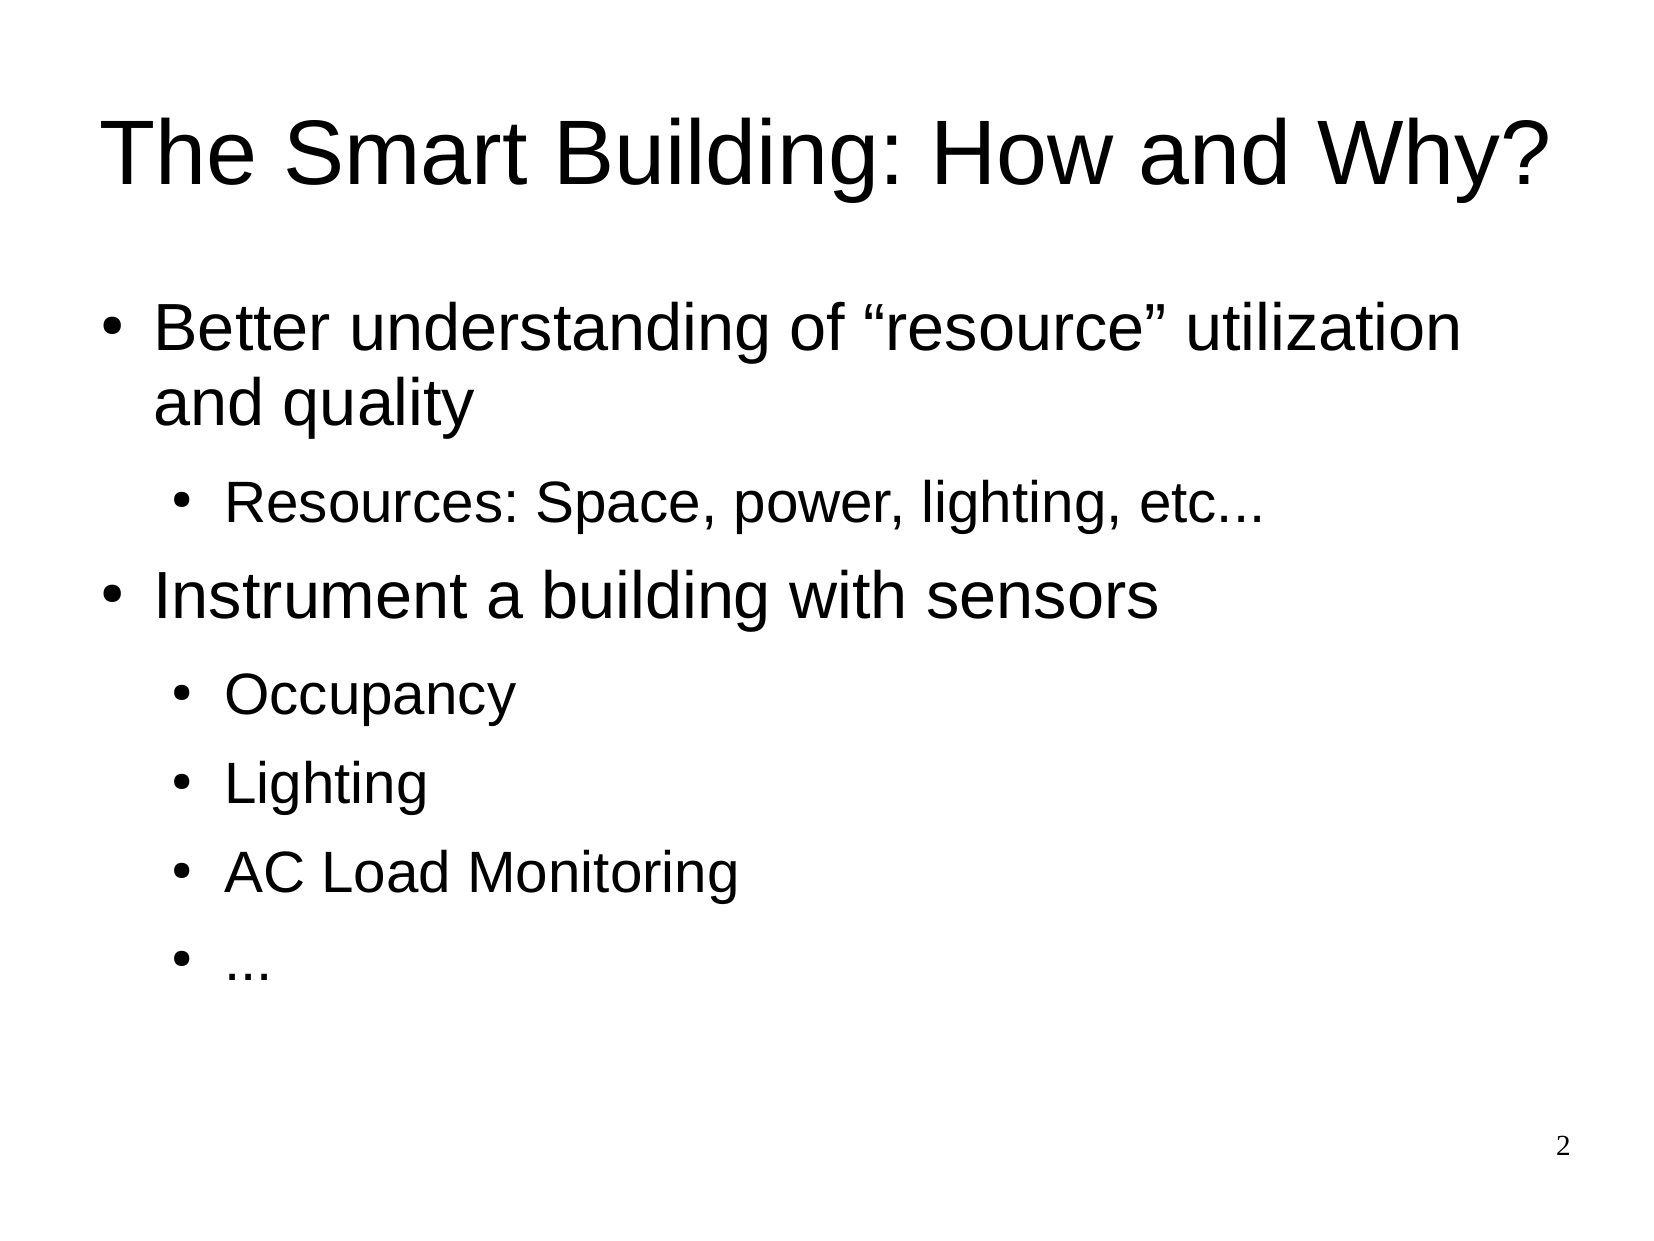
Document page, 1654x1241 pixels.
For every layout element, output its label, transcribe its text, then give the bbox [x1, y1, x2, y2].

title The Smart Building: How and Why? [82, 49, 1571, 257]
list Better understanding of “resource” utilization and quality Resources: Space, power, lighting, etc... Instrument a building with sensors Occupancy Lighting AC Load Monitoring ... [82, 290, 1571, 1109]
